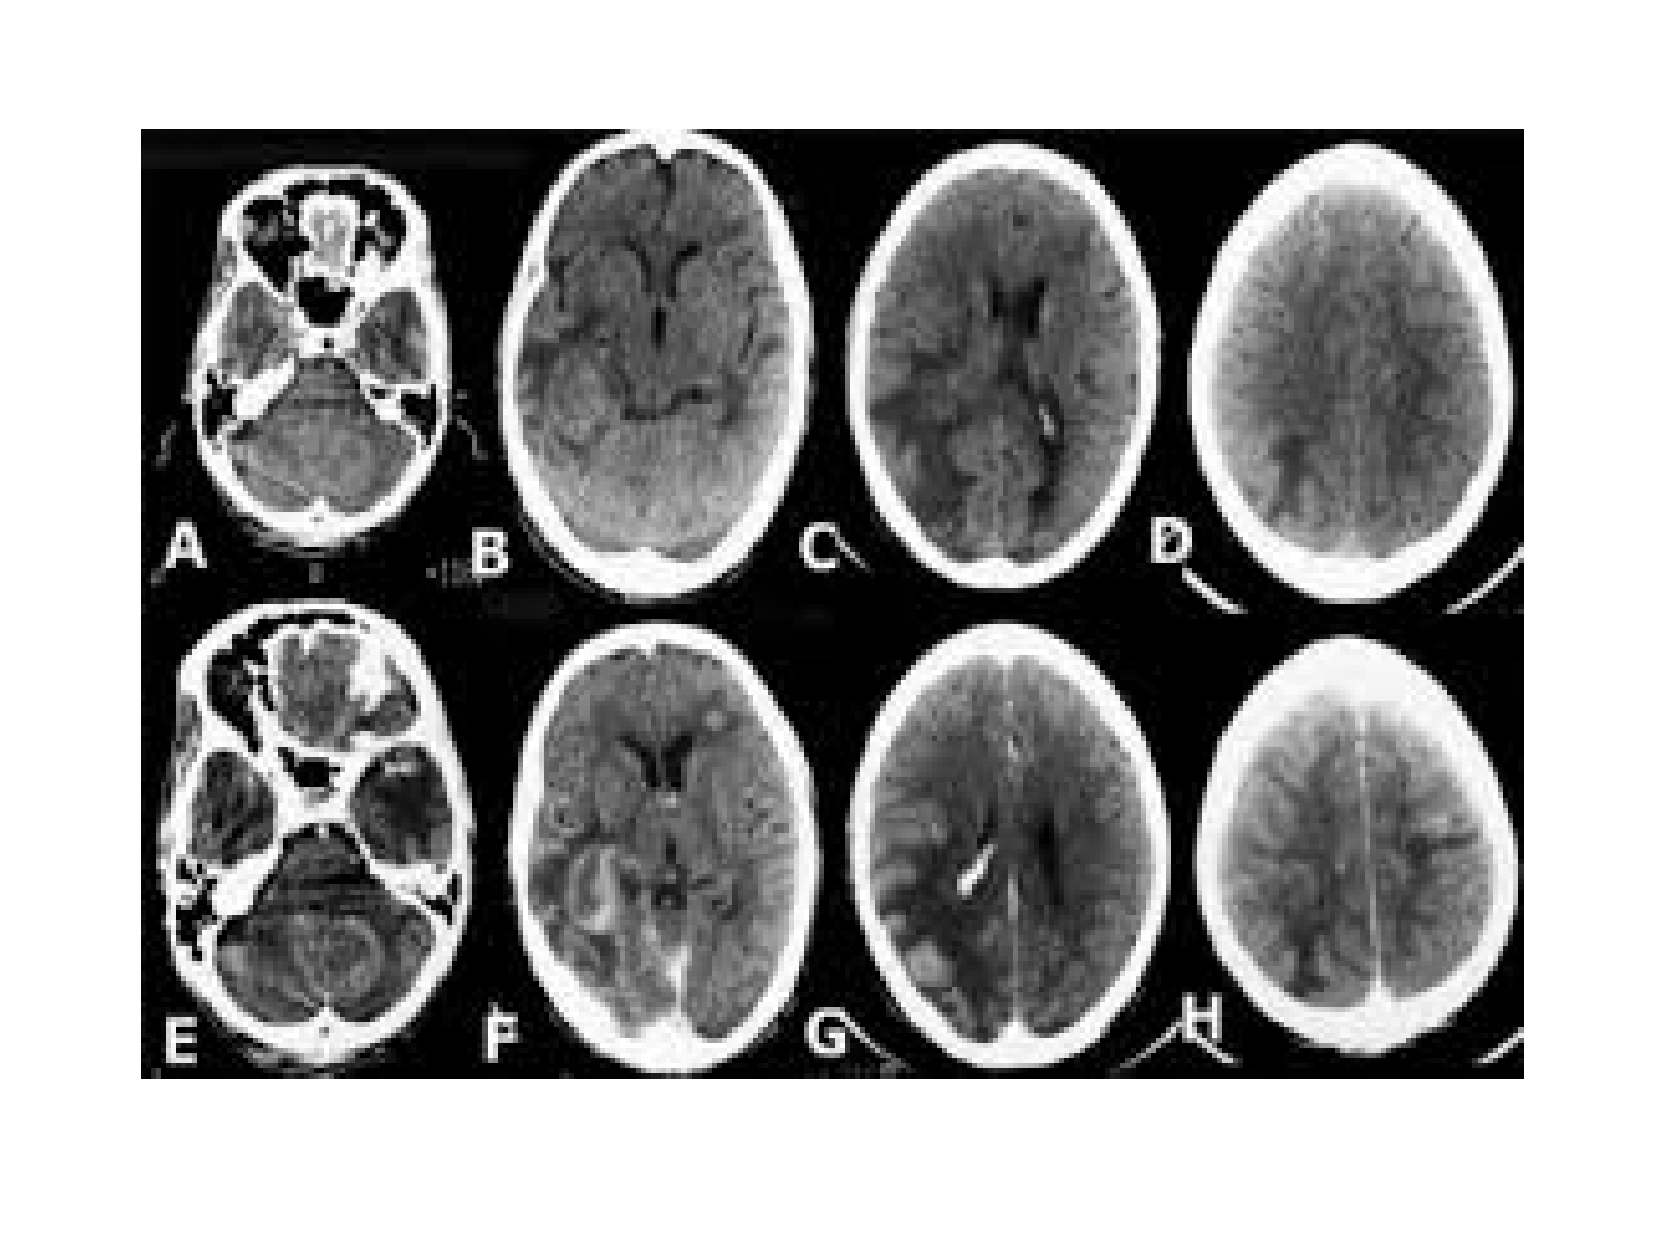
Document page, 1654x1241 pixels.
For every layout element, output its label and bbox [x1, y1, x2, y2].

picture [141, 129, 1524, 1079]
